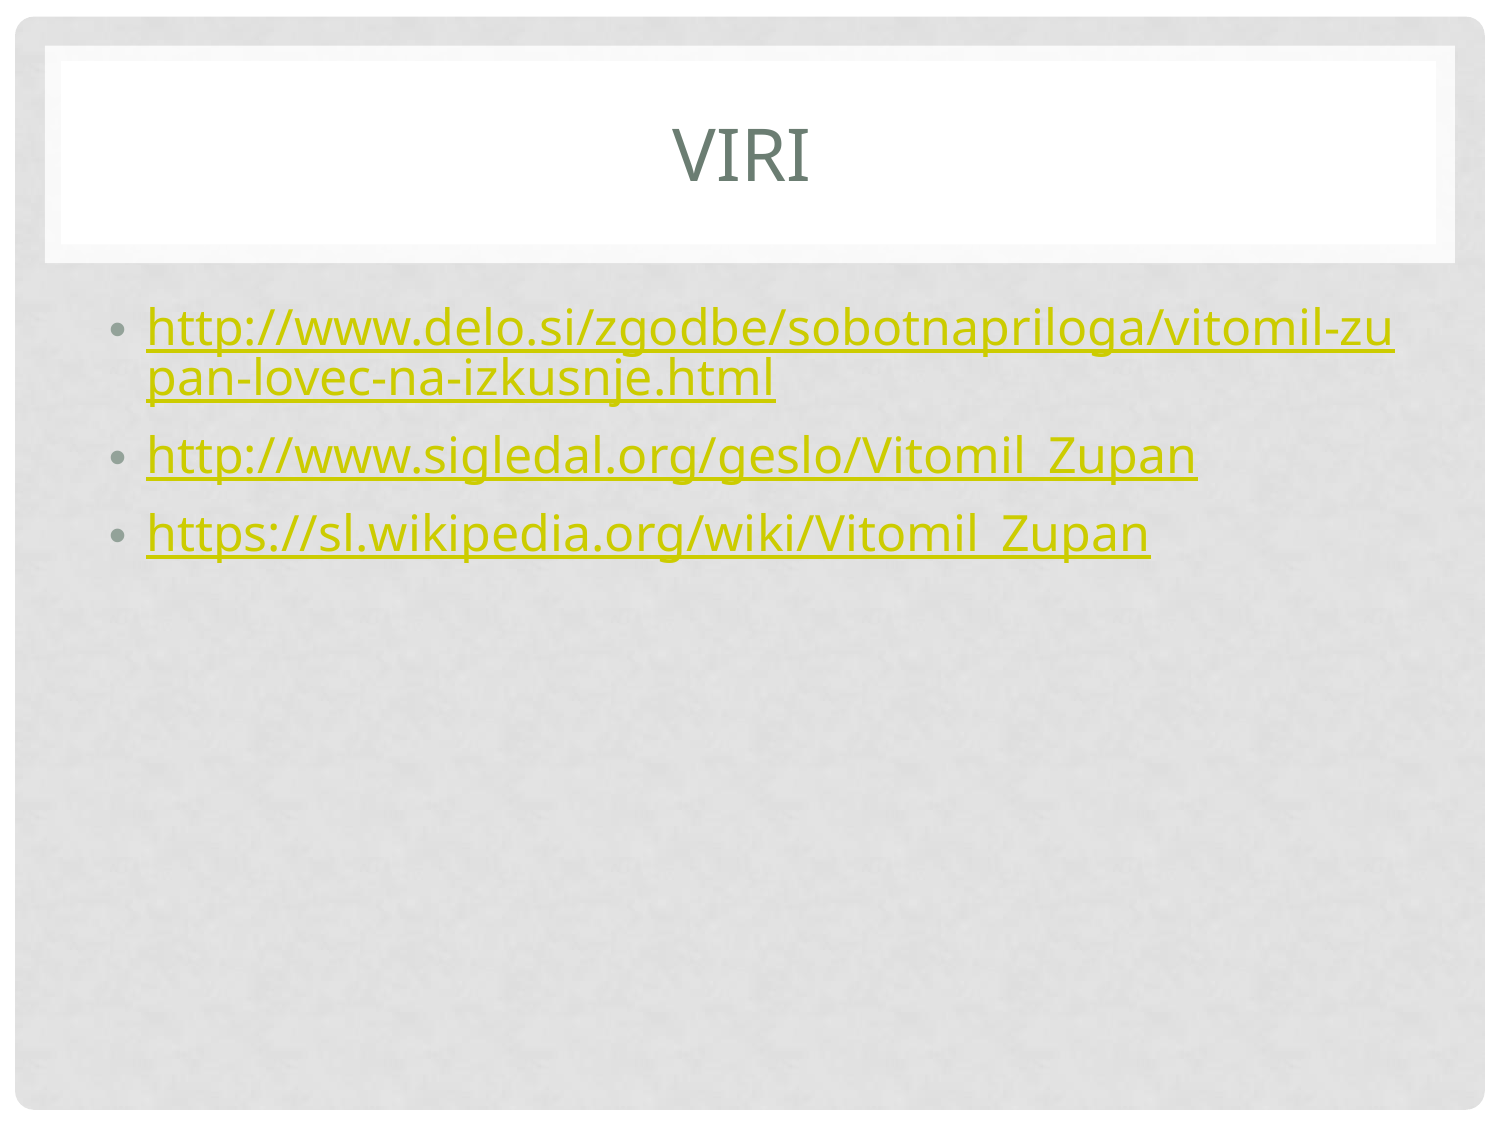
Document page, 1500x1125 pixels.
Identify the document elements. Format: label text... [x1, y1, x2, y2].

title Viri [69, 66, 1425, 238]
list http://www.delo.si/zgodbe/sobotnapriloga/vitomil-zupan-lovec-na-izkusnje.html http://www.sigledal.org/geslo/Vitomil_Zupan https://sl.wikipedia.org/wiki/Vitomil_Zupan [75, 287, 1425, 1005]
picture [15, 16, 1485, 1110]
